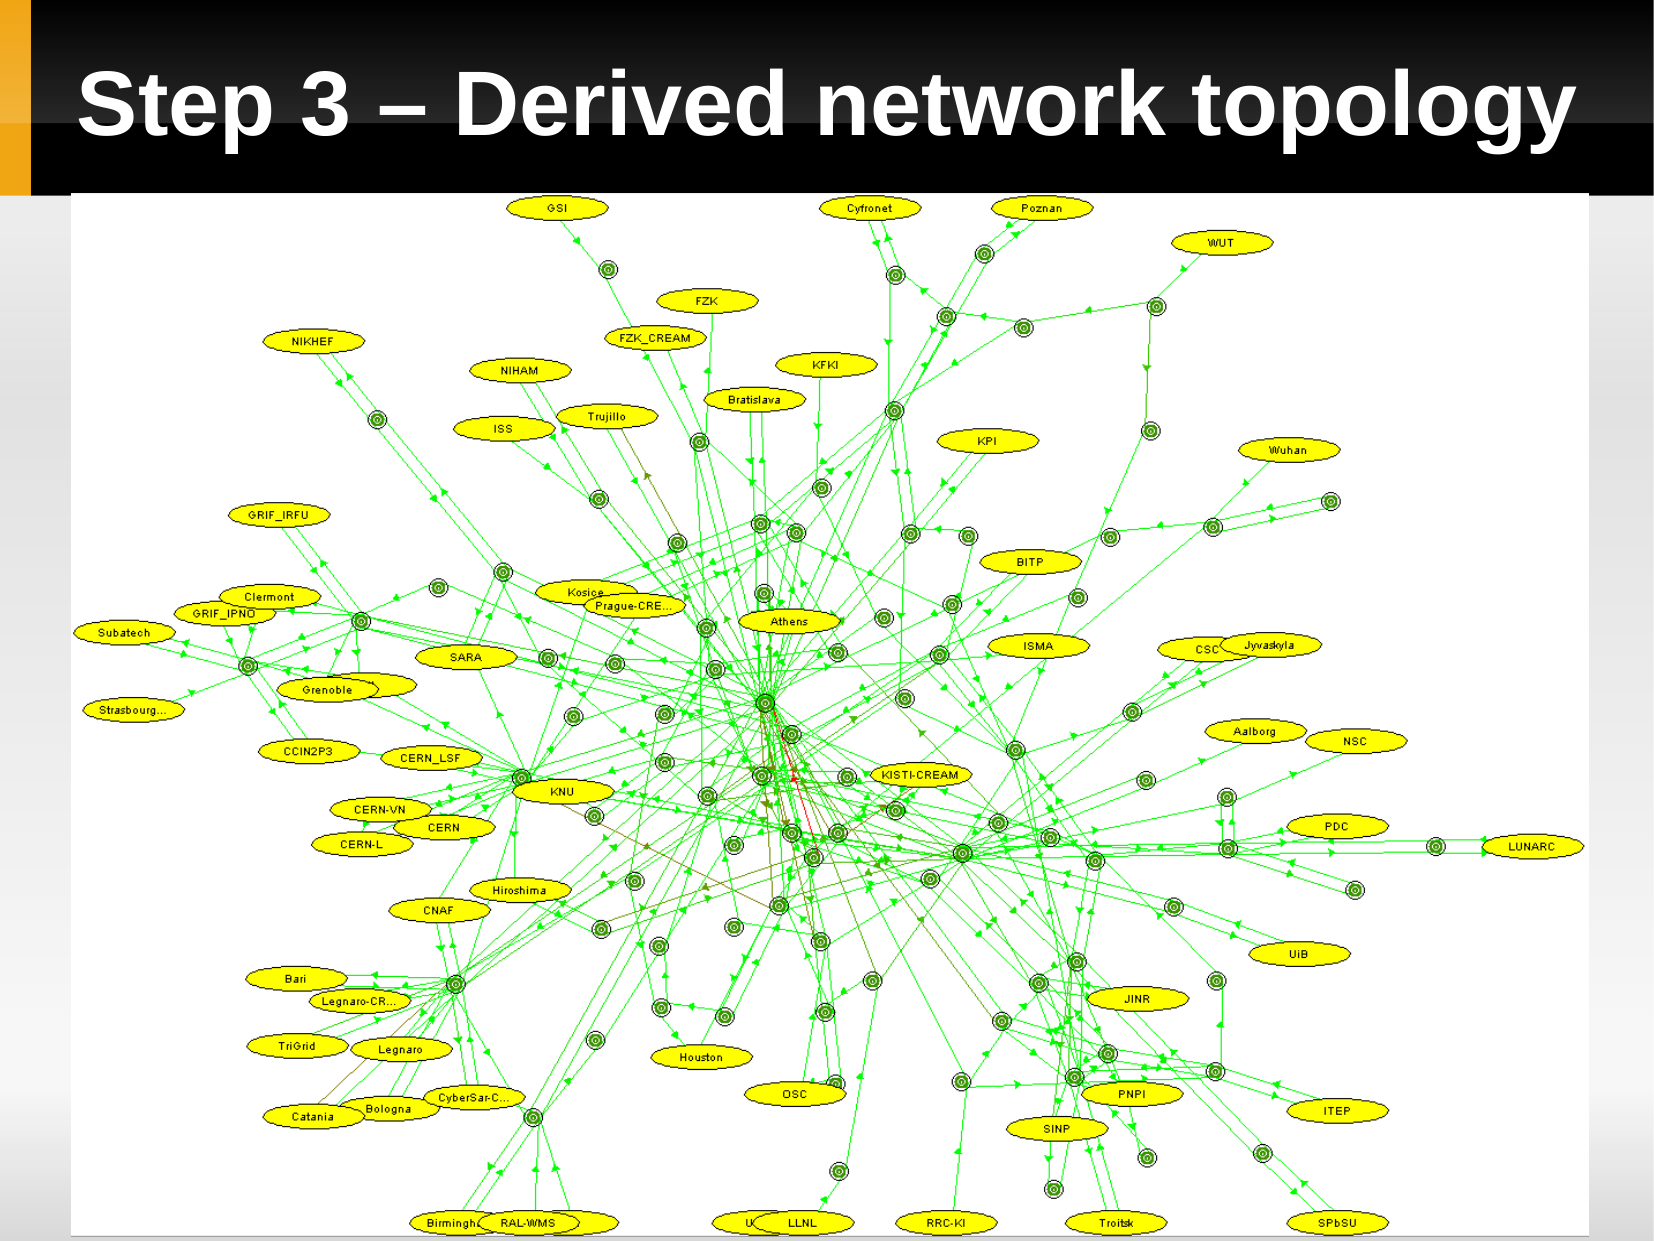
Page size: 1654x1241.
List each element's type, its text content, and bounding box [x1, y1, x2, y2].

title Step 3 – Derived network topology [76, 7, 1651, 200]
picture [0, 0, 1654, 1241]
